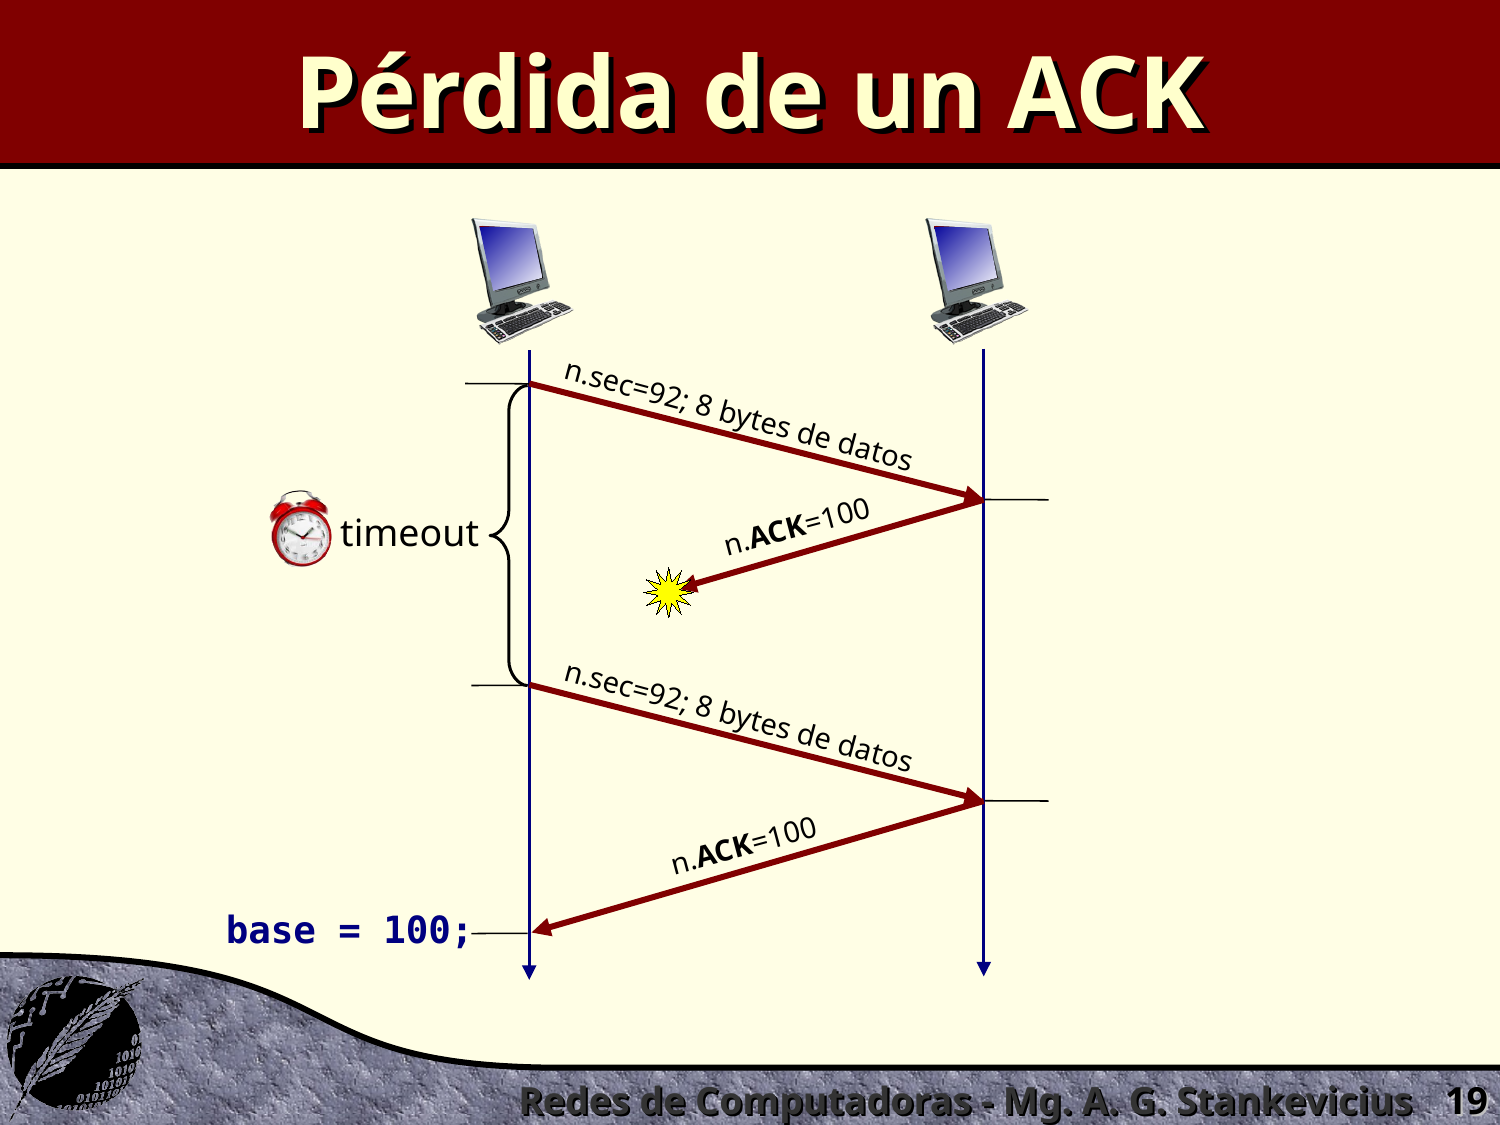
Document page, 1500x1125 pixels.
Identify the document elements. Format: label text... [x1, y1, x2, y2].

text_box [479, 226, 543, 291]
text_box n.sec=92; 8 bytes de datos [544, 348, 940, 494]
text_box [934, 226, 998, 291]
picture [262, 487, 335, 567]
text_box [643, 567, 694, 618]
title Pérdida de un ACK [15, 5, 1485, 160]
picture [922, 212, 1053, 354]
text_box n.sec=92; 8 bytes de datos [544, 638, 940, 795]
picture [0, 959, 1500, 1125]
text_box base = 100; [211, 901, 489, 960]
picture [468, 212, 598, 354]
picture [790, 1100, 795, 1110]
text_box n.ACK=100 [702, 477, 885, 577]
text_box n.ACK=100 [649, 796, 832, 896]
text_box timeout [335, 498, 491, 566]
picture [1047, 1100, 1054, 1110]
